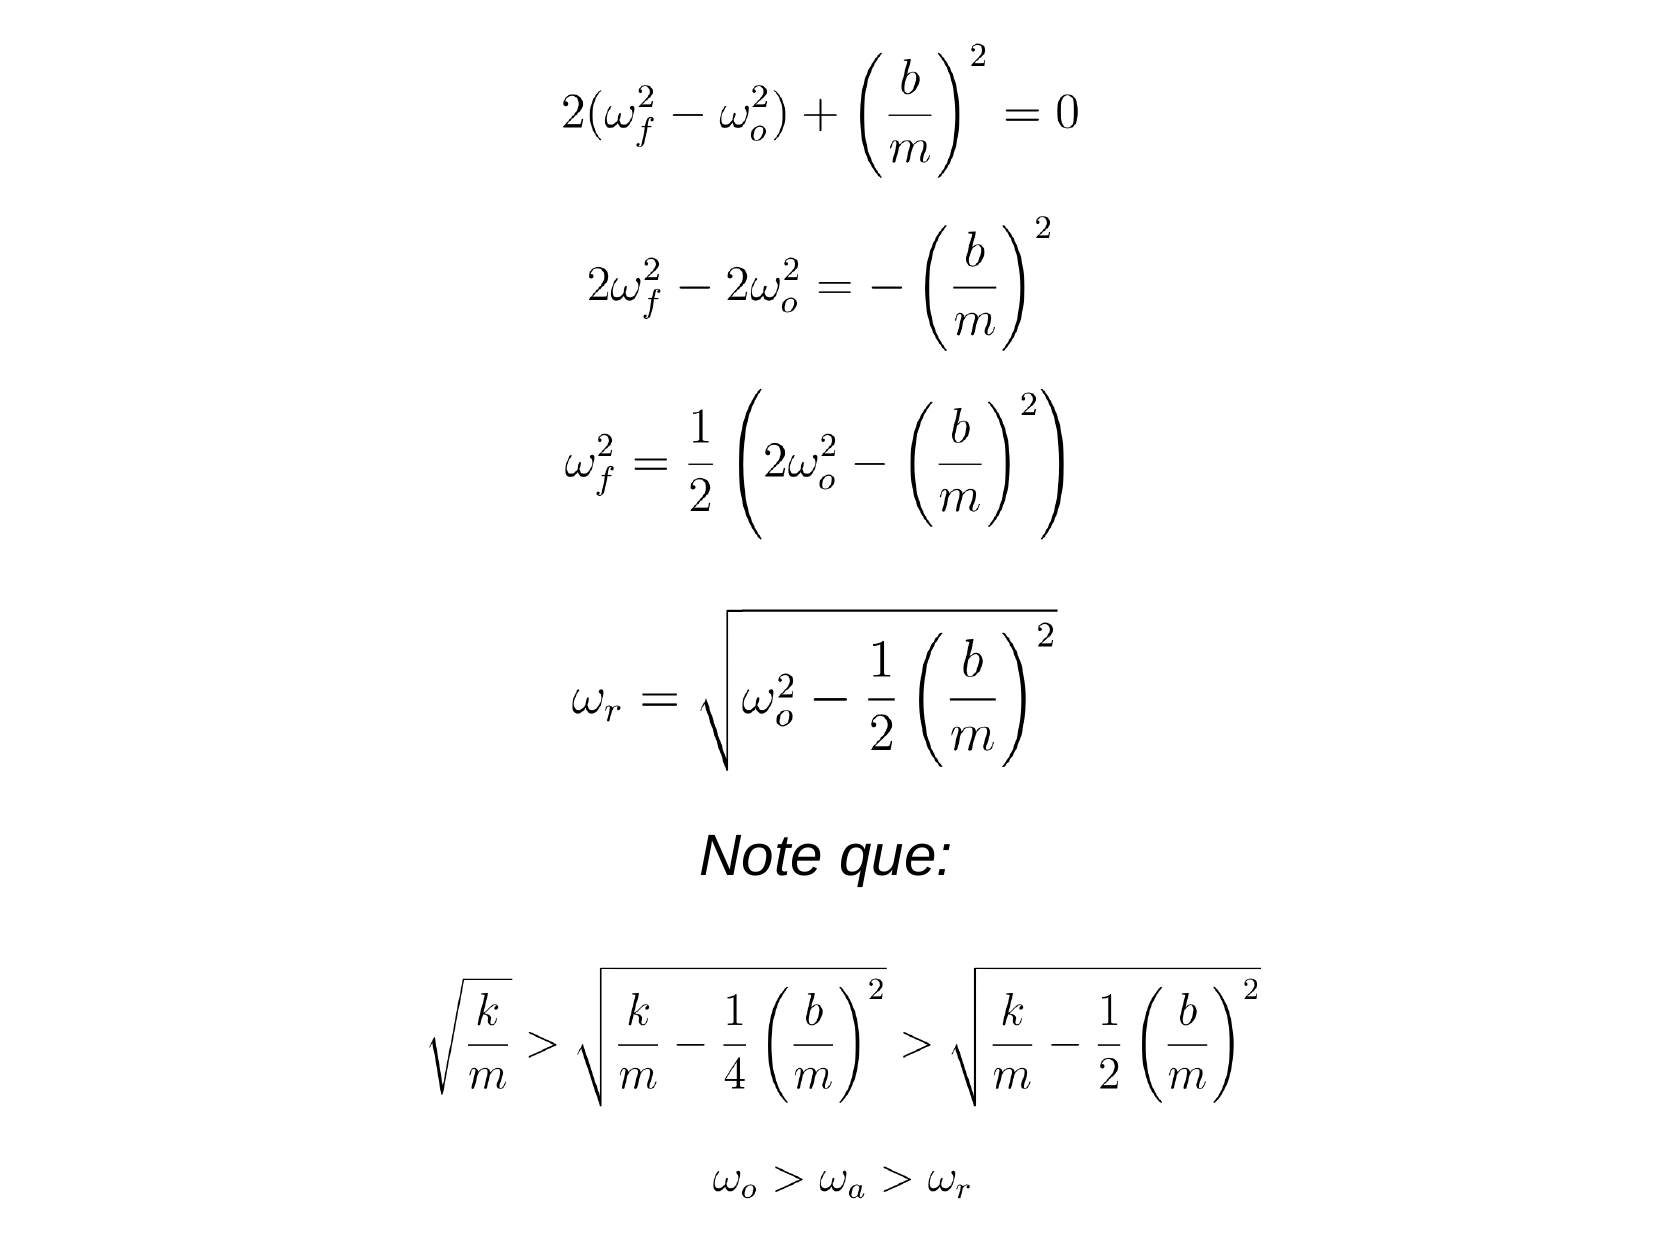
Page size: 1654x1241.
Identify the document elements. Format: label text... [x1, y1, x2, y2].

picture [410, 938, 1282, 1222]
picture [543, 578, 1093, 792]
text_box Note que: [685, 814, 968, 895]
picture [513, 30, 1122, 556]
